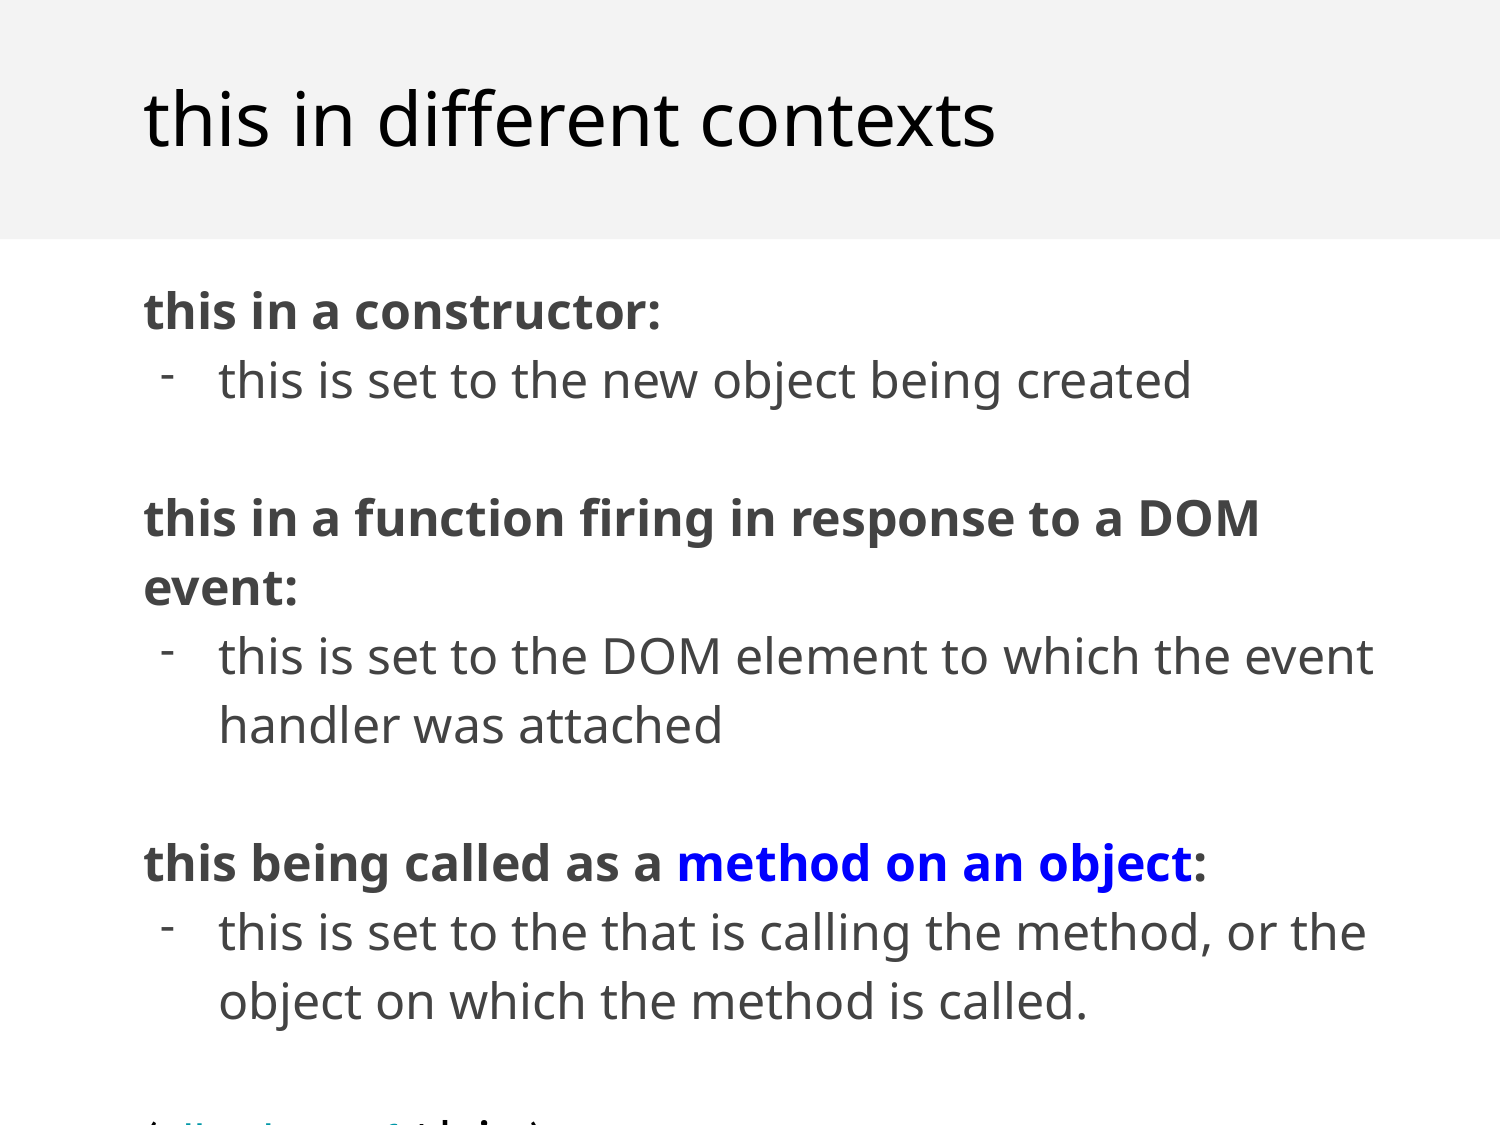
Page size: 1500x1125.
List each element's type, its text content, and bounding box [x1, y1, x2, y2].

title this in different contexts [128, 56, 1372, 183]
list this in a constructor: this is set to the new object being created this in a function firing in response to a DOM event: this is set to the DOM element to which the event handler was attached this being called as a method on an object: this is set to the that is calling the method, or the object on which the method is called. (all values of this) [128, 255, 1430, 1004]
